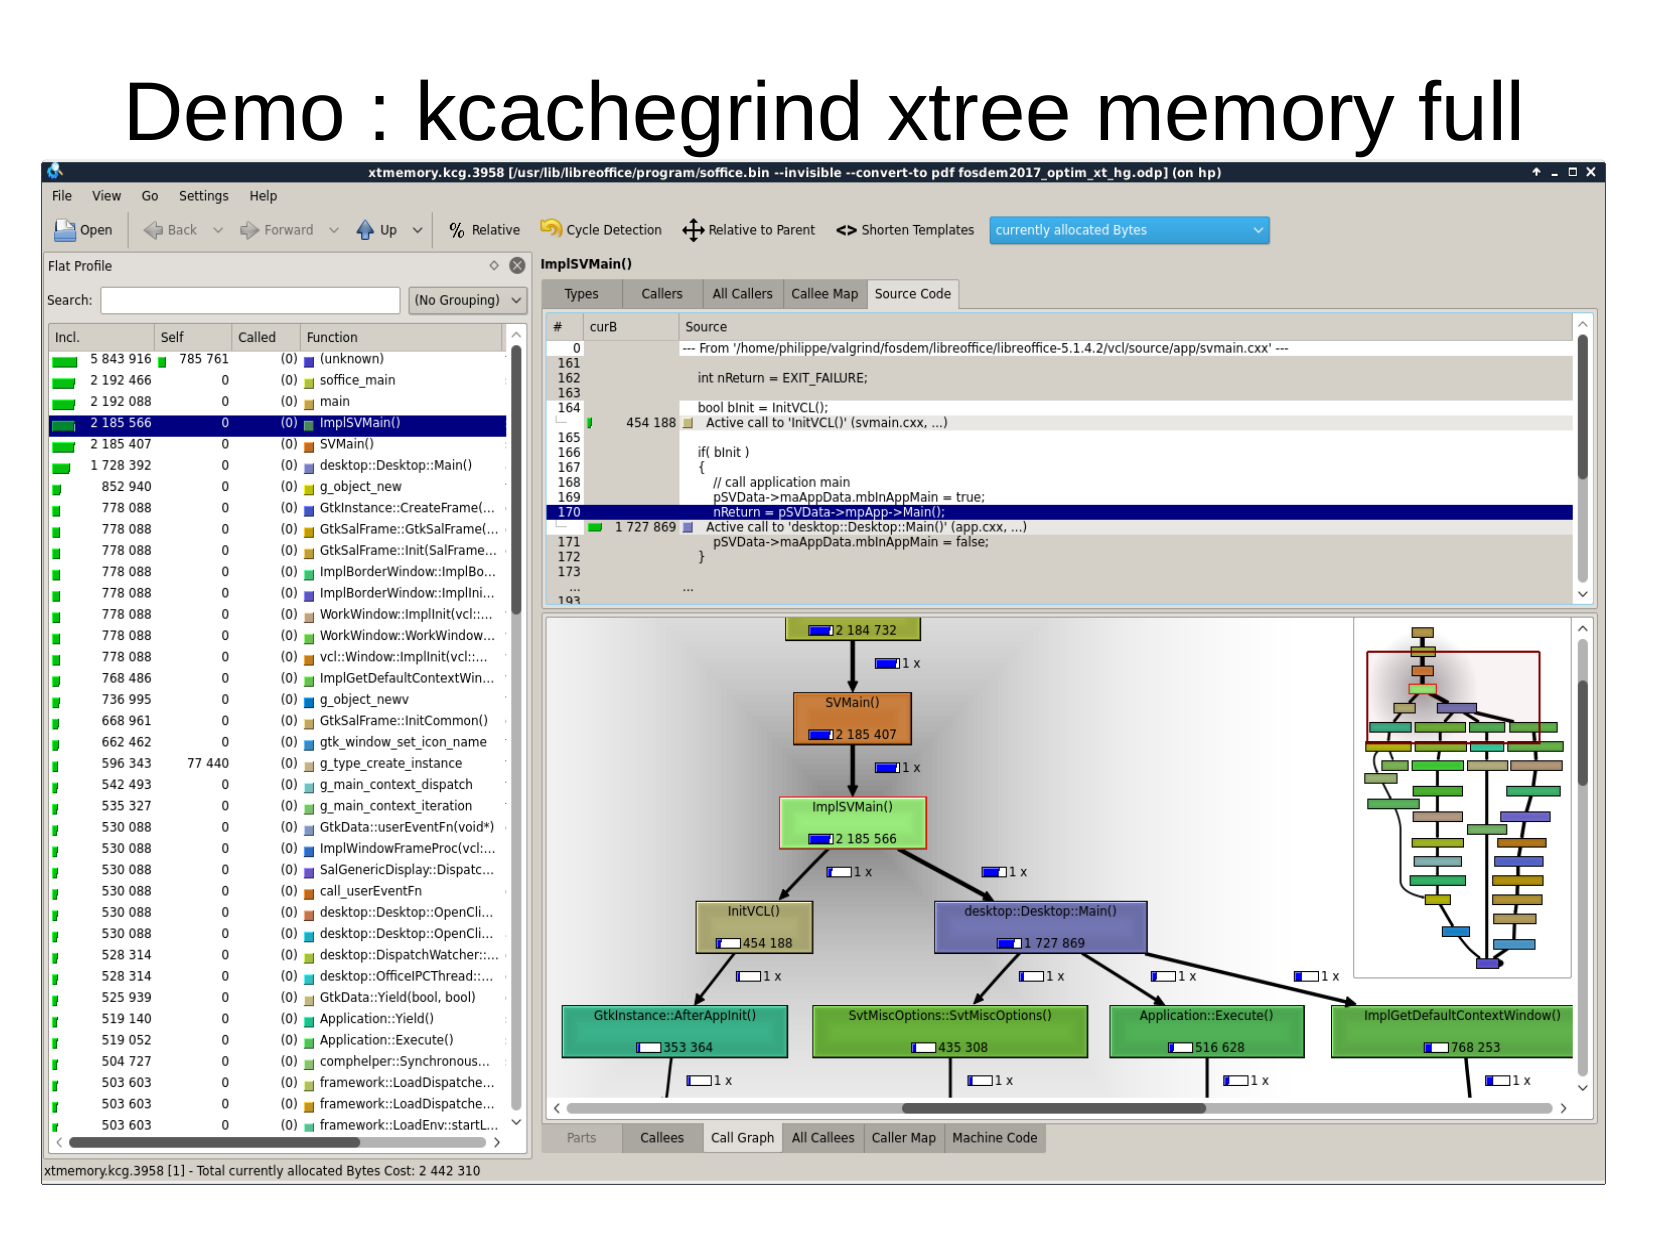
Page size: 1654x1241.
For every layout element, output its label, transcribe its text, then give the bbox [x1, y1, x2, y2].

title Demo : kcachegrind xtree memory full [15, 8, 1636, 216]
picture [41, 159, 1606, 1186]
